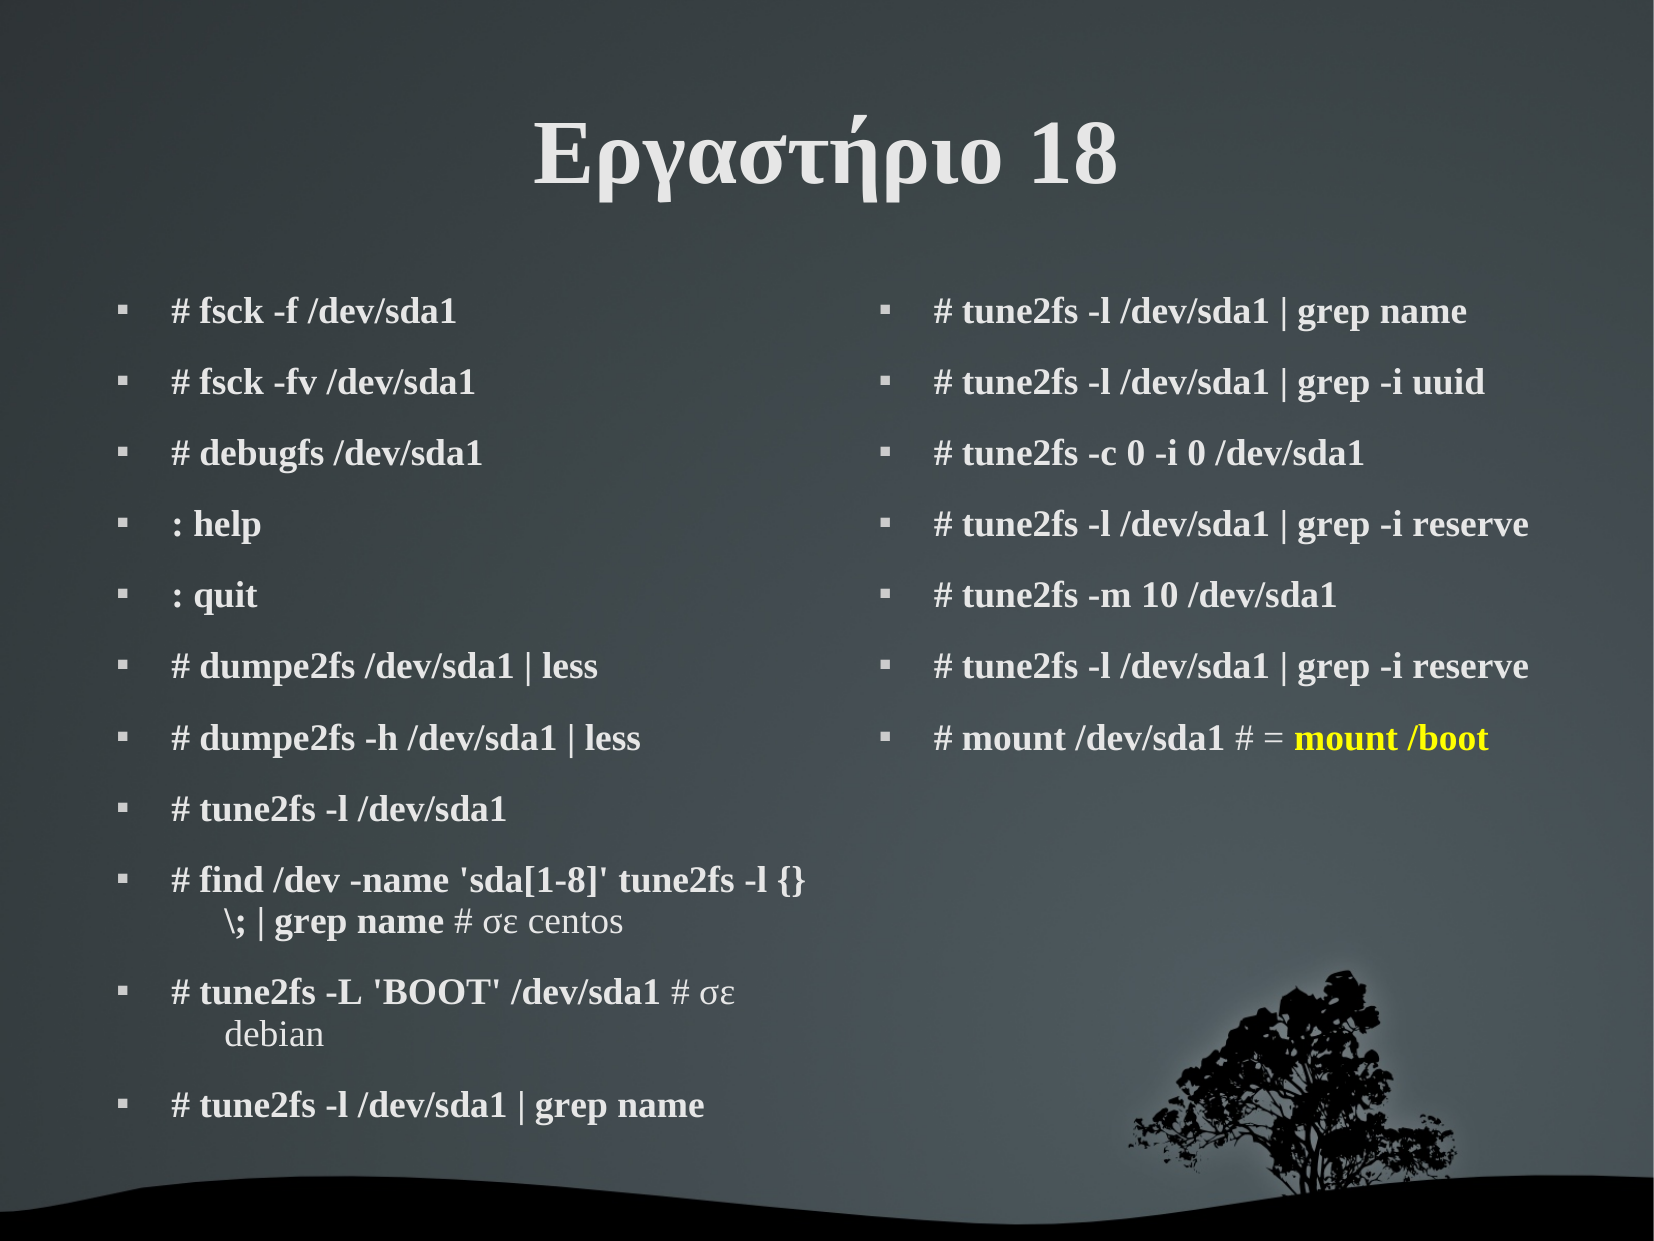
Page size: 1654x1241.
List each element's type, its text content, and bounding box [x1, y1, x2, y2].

list # fsck -f /dev/sda1 # fsck -fv /dev/sda1 # debugfs /dev/sda1 : help : quit # dumpe2fs /dev/sda1 | less # dumpe2fs -h /dev/sda1 | less # tune2fs -l /dev/sda1 # find /dev -name 'sda[1-8]' tune2fs -l {} \; | grep name # σε centos # tune2fs -L 'BOOT' /dev/sda1 # σε debian # tune2fs -l /dev/sda1 | grep name [82, 290, 809, 1220]
picture [0, 0, 1654, 1241]
list # tune2fs -l /dev/sda1 | grep name # tune2fs -l /dev/sda1 | grep -i uuid # tune2fs -c 0 -i 0 /dev/sda1 # tune2fs -l /dev/sda1 | grep -i reserve # tune2fs -m 10 /dev/sda1 # tune2fs -l /dev/sda1 | grep -i reserve # mount /dev/sda1 # = mount /boot [845, 290, 1572, 1109]
title Εργαστήριο 18 [82, 49, 1571, 257]
